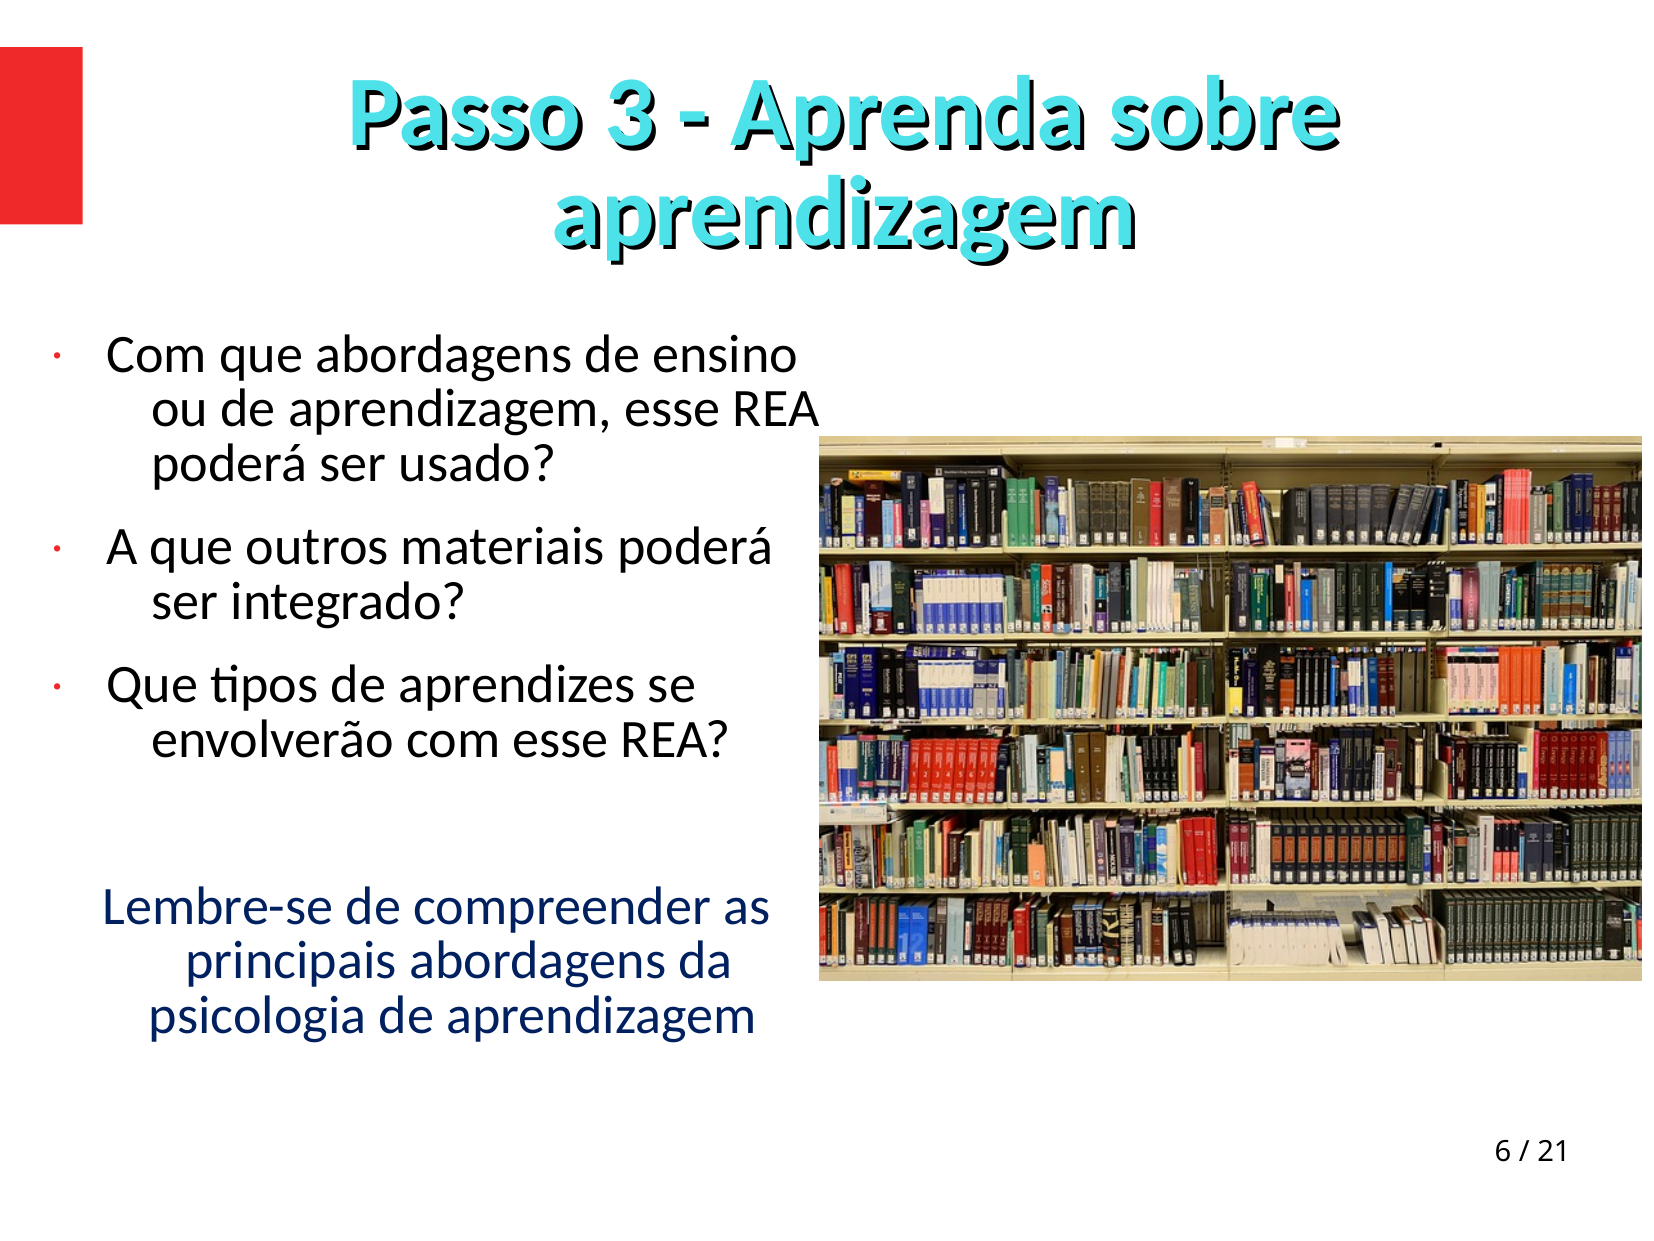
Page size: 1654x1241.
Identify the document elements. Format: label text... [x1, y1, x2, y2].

title Passo 3 - Aprenda sobre aprendizagem [118, 70, 1571, 271]
list Com que abordagens de ensino ou de aprendizagem, esse REA poderá ser usado? A que outros materiais poderá ser integrado? Que tipos de aprendizes se envolverão com esse REA? Lembre-se de compreender as principais abordagens da psicologia de aprendizagem [35, 331, 839, 1052]
picture [839, 436, 1642, 981]
